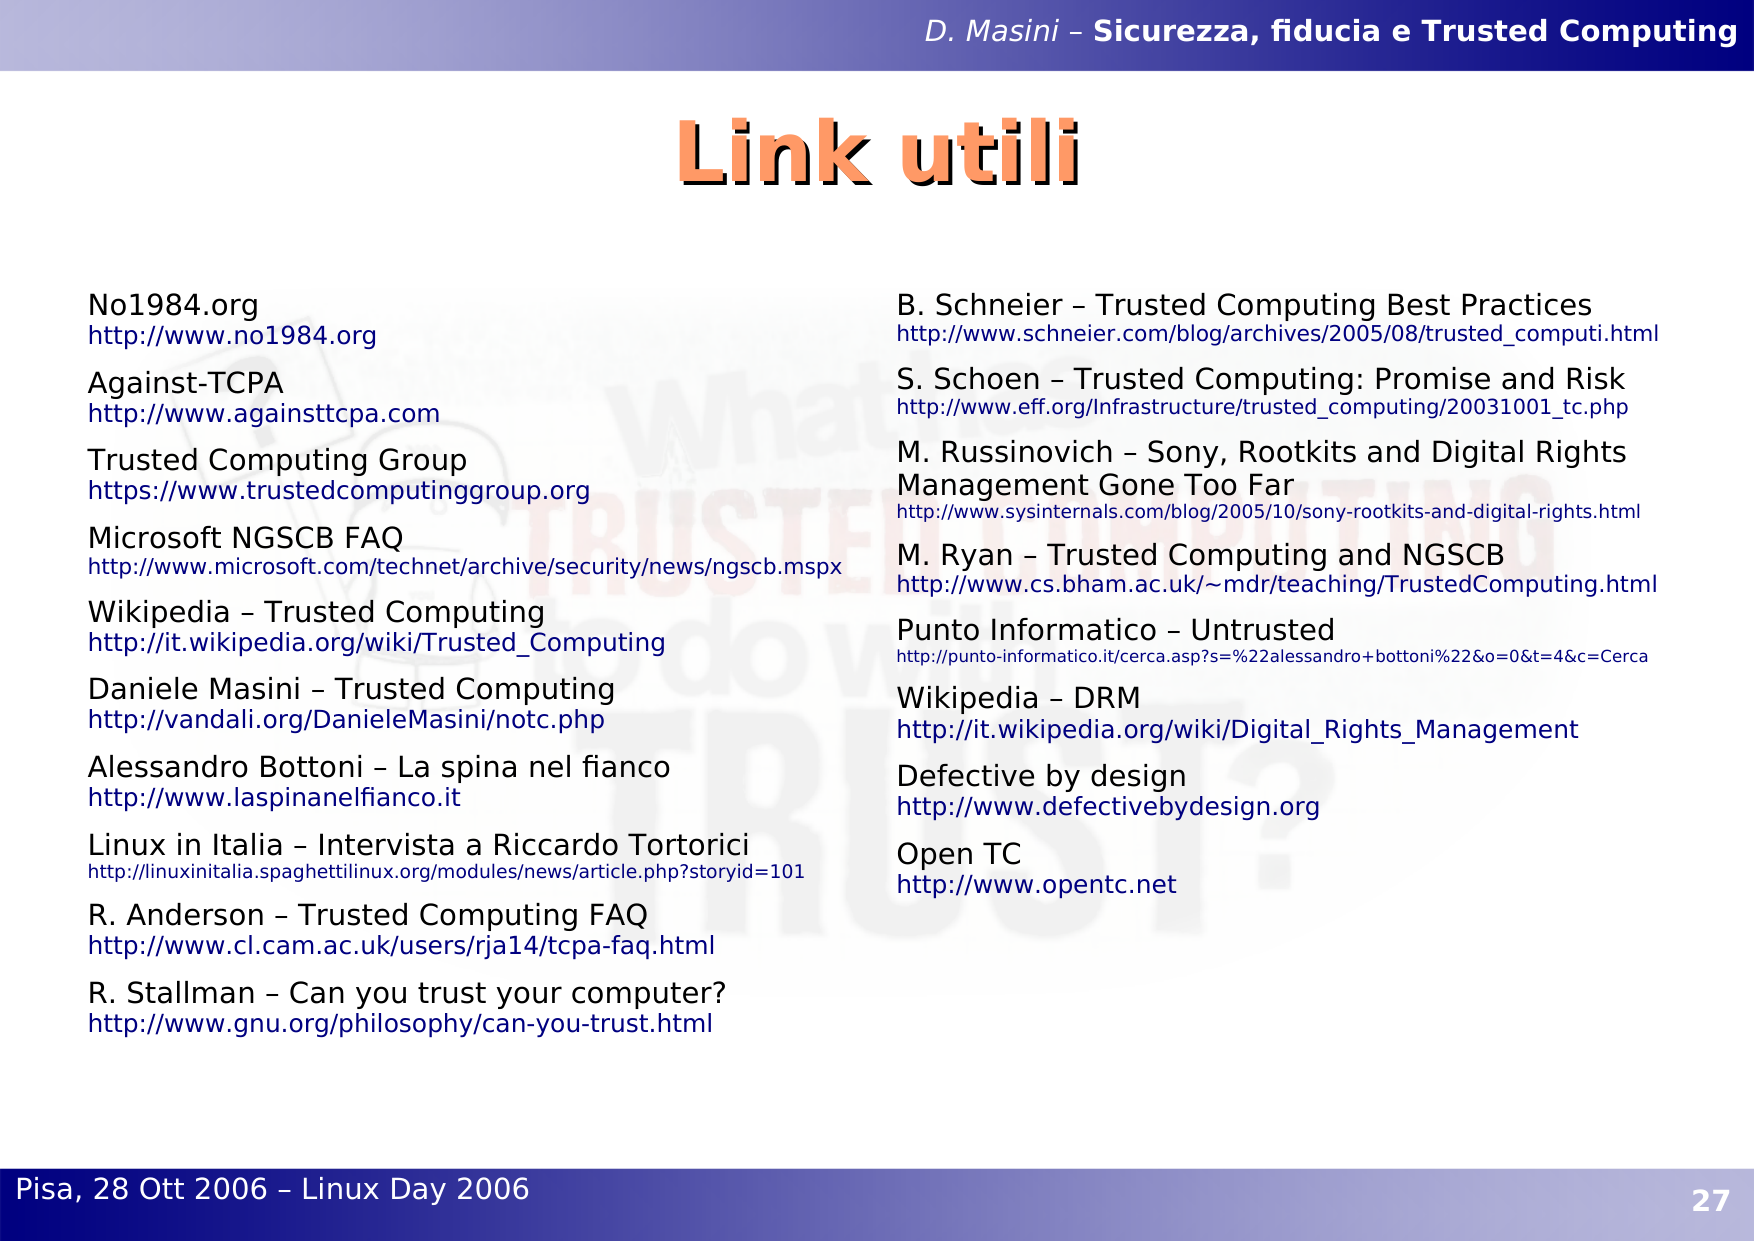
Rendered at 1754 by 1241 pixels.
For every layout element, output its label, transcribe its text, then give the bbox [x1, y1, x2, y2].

list No1984.org http://www.no1984.org Against-TCPA http://www.againsttcpa.com Trusted Computing Group https://www.trustedcomputinggroup.org Microsoft NGSCB FAQ http://www.microsoft.com/technet/archive/security/news/ngscb.mspx Wikipedia – Trusted Computing http://it.wikipedia.org/wiki/Trusted_Computing Daniele Masini – Trusted Computing http://vandali.org/DanieleMasini/notc.php Alessandro Bottoni – La spina nel fianco http://www.laspinanelfianco.it Linux in Italia – Intervista a Riccardo Tortorici http://linuxinitalia.spaghettilinux.org/modules/news/article.php?storyid=101 R. Anderson – Trusted Computing FAQ http://www.cl.cam.ac.uk/users/rja14/tcpa-faq.html R. Stallman – Can you trust your computer? http://www.gnu.org/philosophy/can-you-trust.html [87, 289, 858, 1108]
text_box Pisa, 28 Ott 2006 – Linux Day 2006 [0, 1175, 1314, 1234]
text_box <numero> [1641, 1185, 1732, 1223]
title Link utili [87, 49, 1667, 257]
picture [0, 0, 1754, 1241]
list B. Schneier – Trusted Computing Best Practices http://www.schneier.com/blog/archives/2005/08/trusted_computi.html S. Schoen – Trusted Computing: Promise and Risk http://www.eff.org/Infrastructure/trusted_computing/20031001_tc.php M. Russinovich – Sony, Rootkits and Digital Rights Management Gone Too Far http://www.sysinternals.com/blog/2005/10/sony-rootkits-and-digital-rights.html M. Ryan – Trusted Computing and NGSCB http://www.cs.bham.ac.uk/~mdr/teaching/TrustedComputing.html Punto Informatico – Untrusted http://punto-informatico.it/cerca.asp?s=%22alessandro+bottoni%22&o=0&t=4&c=Cerca Wikipedia – DRM http://it.wikipedia.org/wiki/Digital_Rights_Management Defective by design http://www.defectivebydesign.org Open TC http://www.opentc.net [896, 289, 1667, 1108]
text_box D. Masini – Sicurezza, fiducia e Trusted Computing [602, 7, 1754, 63]
